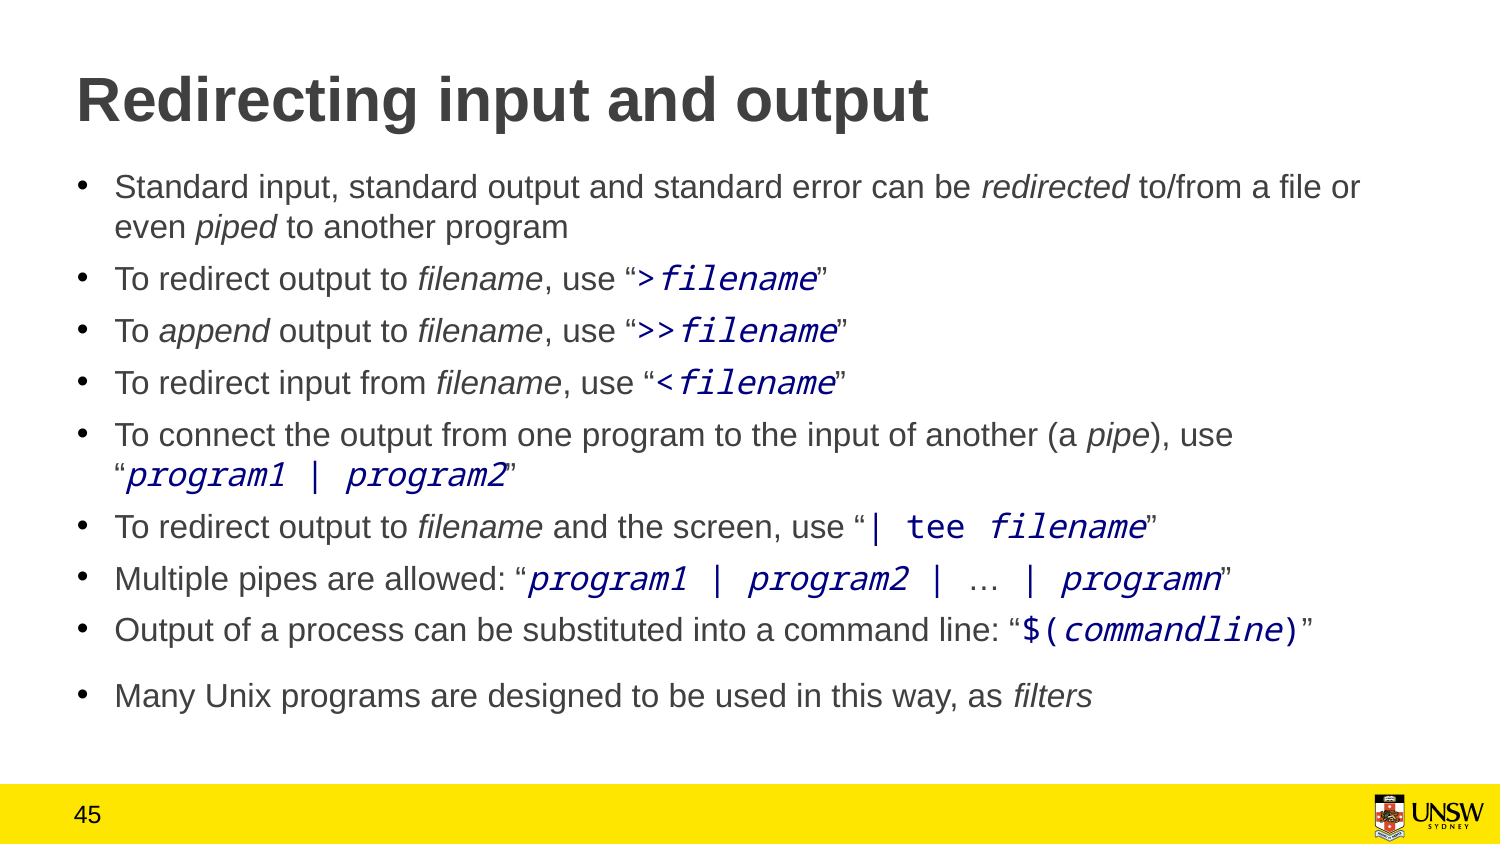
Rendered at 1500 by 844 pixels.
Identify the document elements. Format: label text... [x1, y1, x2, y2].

list Standard input, standard output and standard error can be redirected to/from a file or even piped to another program To redirect output to filename, use “>filename” To append output to filename, use “>>filename” To redirect input from filename, use “<filename” To connect the output from one program to the input of another (a pipe), use “program1 | program2” To redirect output to filename and the screen, use “| tee filename” Multiple pipes are allowed: “program1 | program2 | … | programn” Output of a process can be substituted into a command line: “$(commandline)” Many Unix programs are designed to be used in this way, as filters [76, 165, 1424, 756]
text_box <number> [59, 791, 219, 839]
title Redirecting input and output [76, 59, 1427, 136]
picture [0, 784, 1500, 844]
